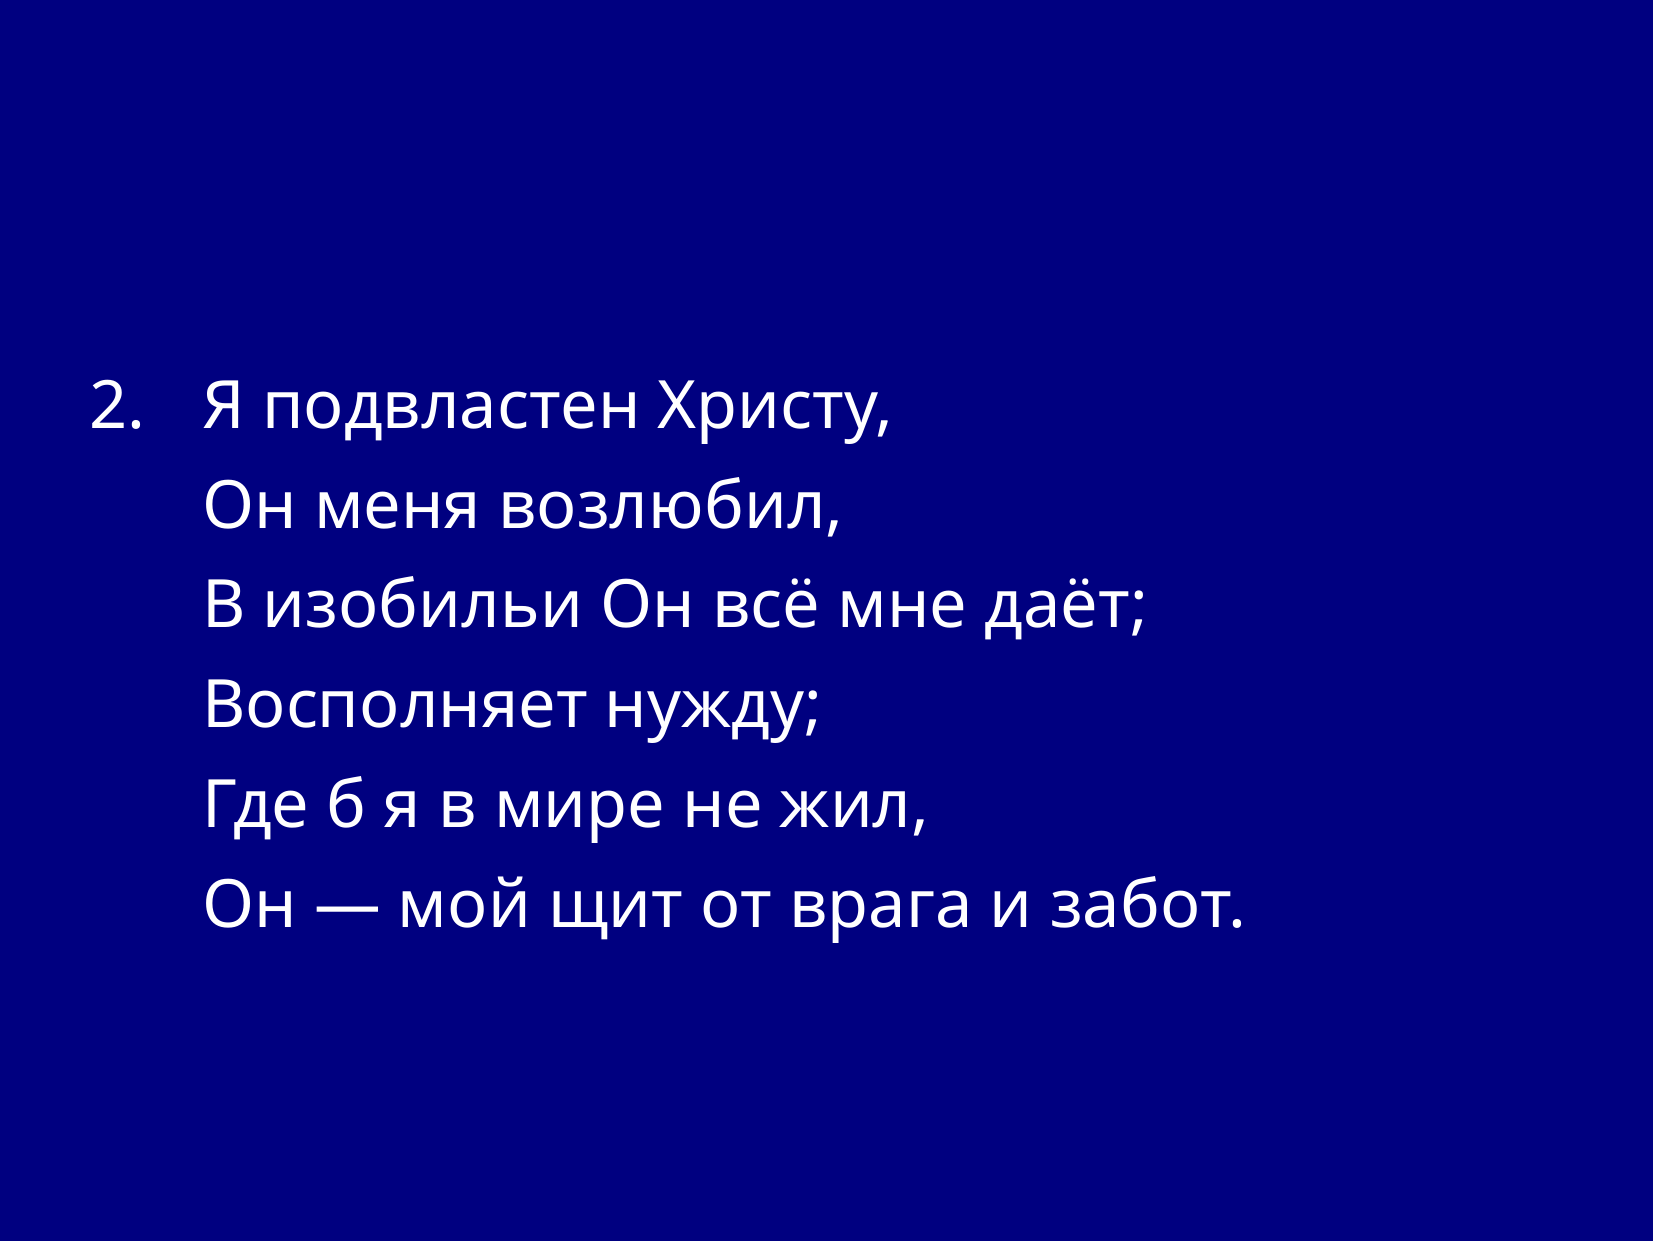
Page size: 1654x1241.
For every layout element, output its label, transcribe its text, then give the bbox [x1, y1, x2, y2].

text_box 2. Я подвластен Христу, Он меня возлюбил, В изобильи Он всё мне даёт; Восполняет нужду; Где б я в мире не жил, Он — мой щит от врага и забот. [75, 150, 1576, 1163]
